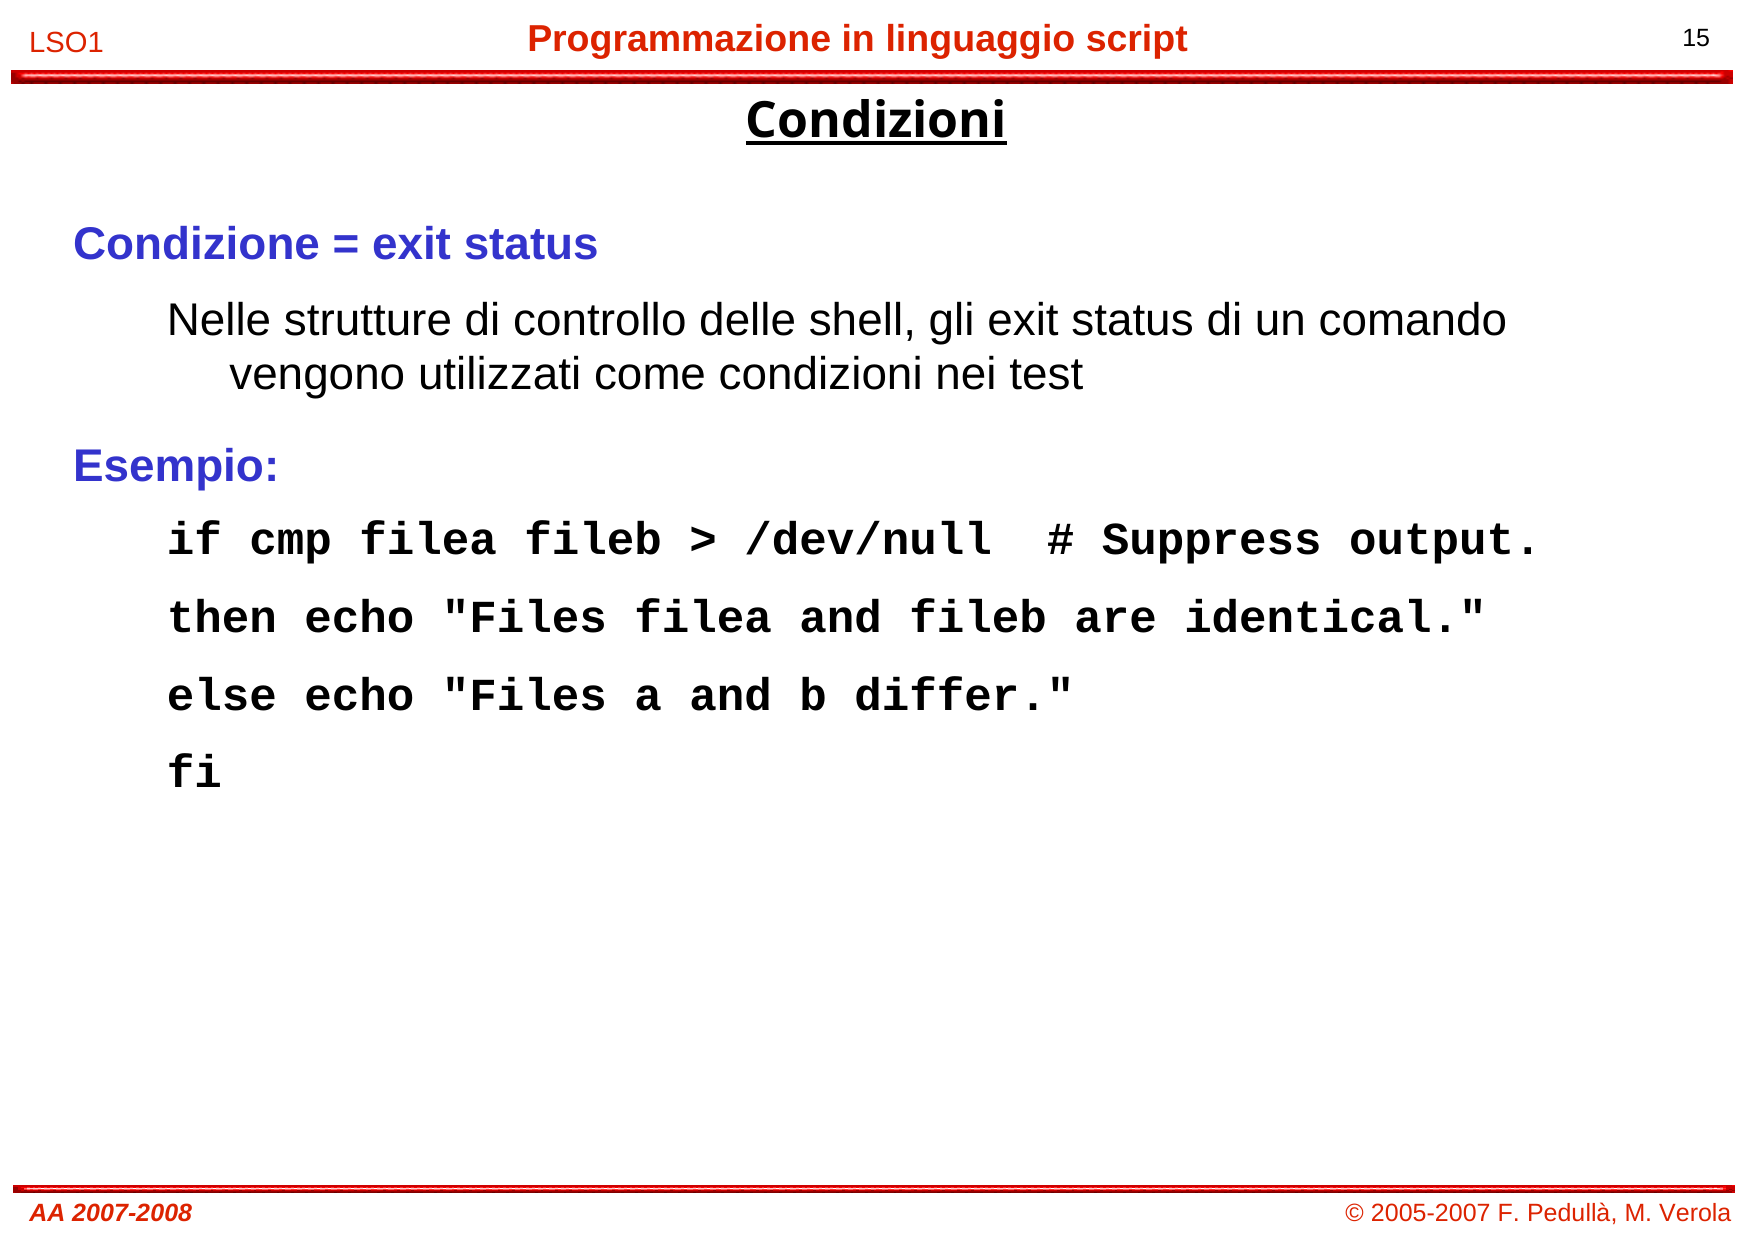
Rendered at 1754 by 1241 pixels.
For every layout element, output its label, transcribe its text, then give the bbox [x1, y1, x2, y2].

picture [11, 70, 1733, 84]
title Condizioni [720, 72, 1033, 168]
picture [13, 1185, 1735, 1193]
list Condizione = exit status Nelle strutture di controllo delle shell, gli exit status di un comando vengono utilizzati come condizioni nei test Esempio: if cmp filea fileb > /dev/null # Suppress output. then echo "Files filea and fileb are identical." else echo "Files a and b differ." fi [58, 206, 1696, 905]
